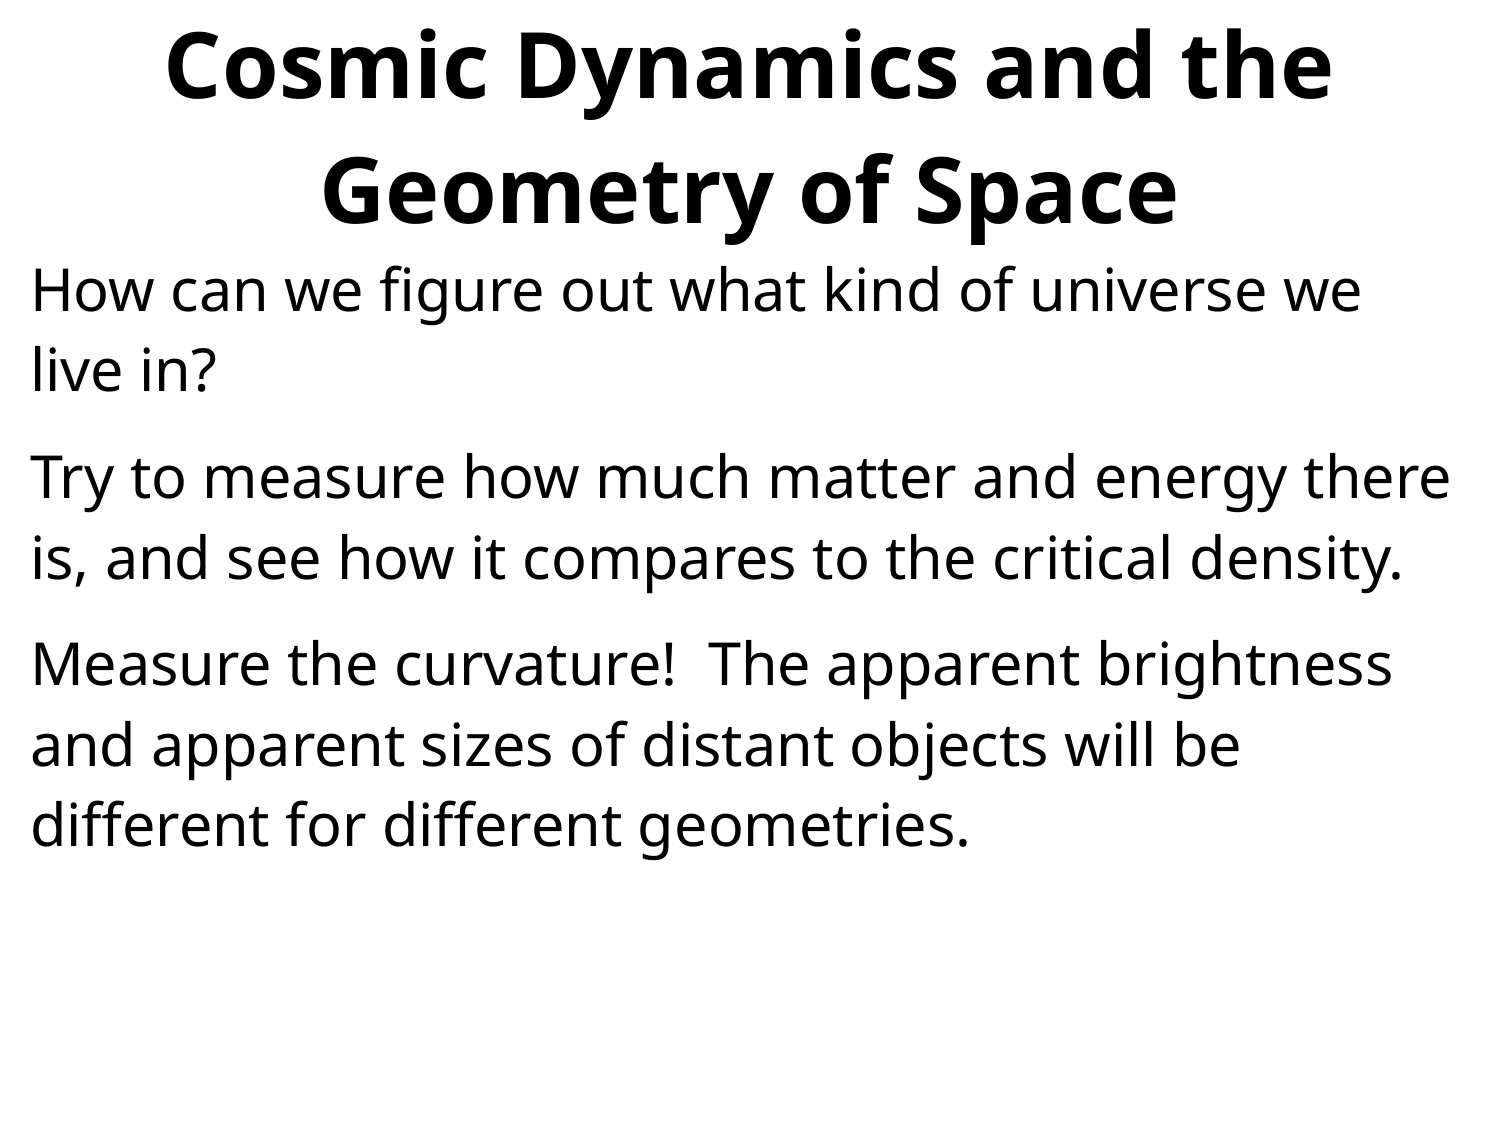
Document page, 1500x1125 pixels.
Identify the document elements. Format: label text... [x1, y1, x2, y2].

title Cosmic Dynamics and the Geometry of Space [30, 18, 1471, 233]
list How can we figure out what kind of universe we live in? Try to measure how much matter and energy there is, and see how it compares to the critical density. Measure the curvature! The apparent brightness and apparent sizes of distant objects will be different for different geometries. [30, 248, 1471, 901]
